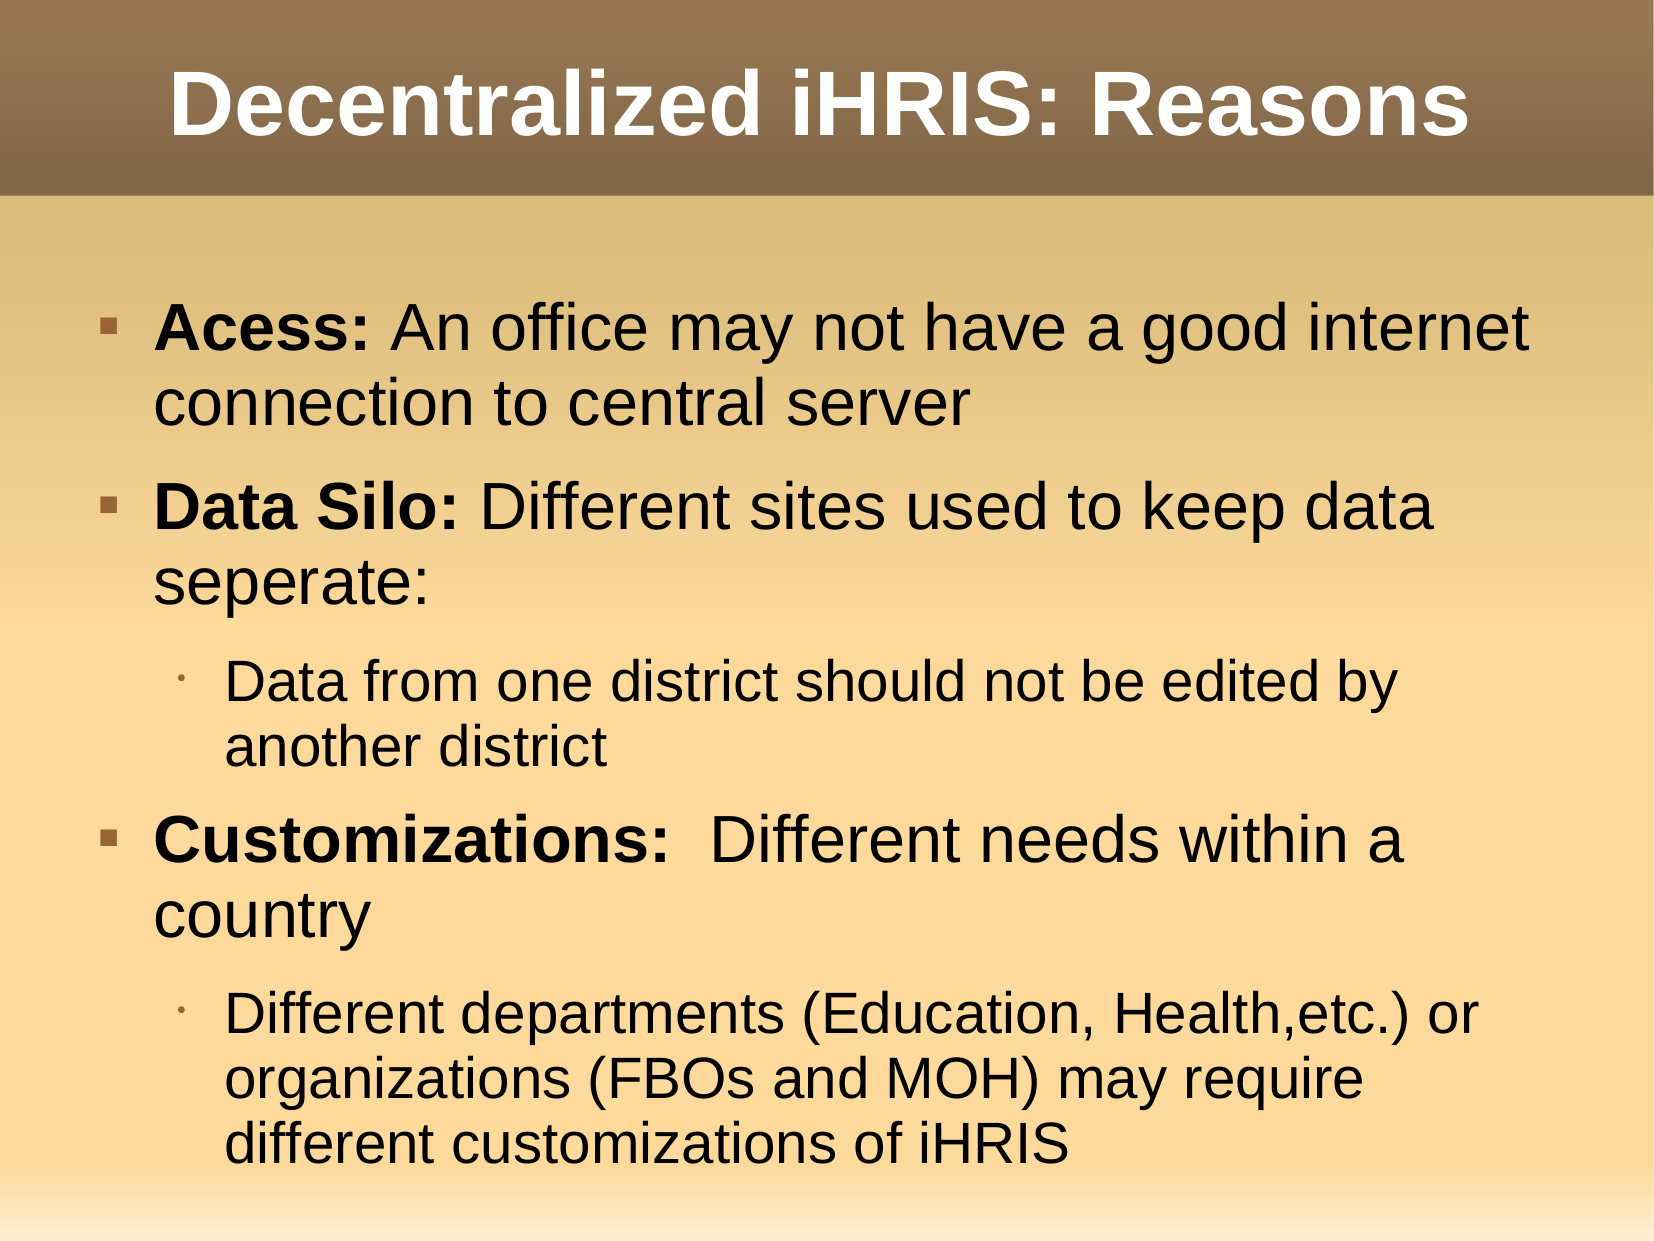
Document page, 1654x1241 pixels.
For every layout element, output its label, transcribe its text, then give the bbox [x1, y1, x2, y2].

list Acess: An office may not have a good internet connection to central server Data Silo: Different sites used to keep data seperate: Data from one district should not be edited by another district Customizations: Different needs within a country Different departments (Education, Health,etc.) or organizations (FBOs and MOH) may require different customizations of iHRIS [82, 290, 1571, 1241]
title Decentralized iHRIS: Reasons [76, 7, 1565, 200]
picture [0, 0, 1654, 1241]
